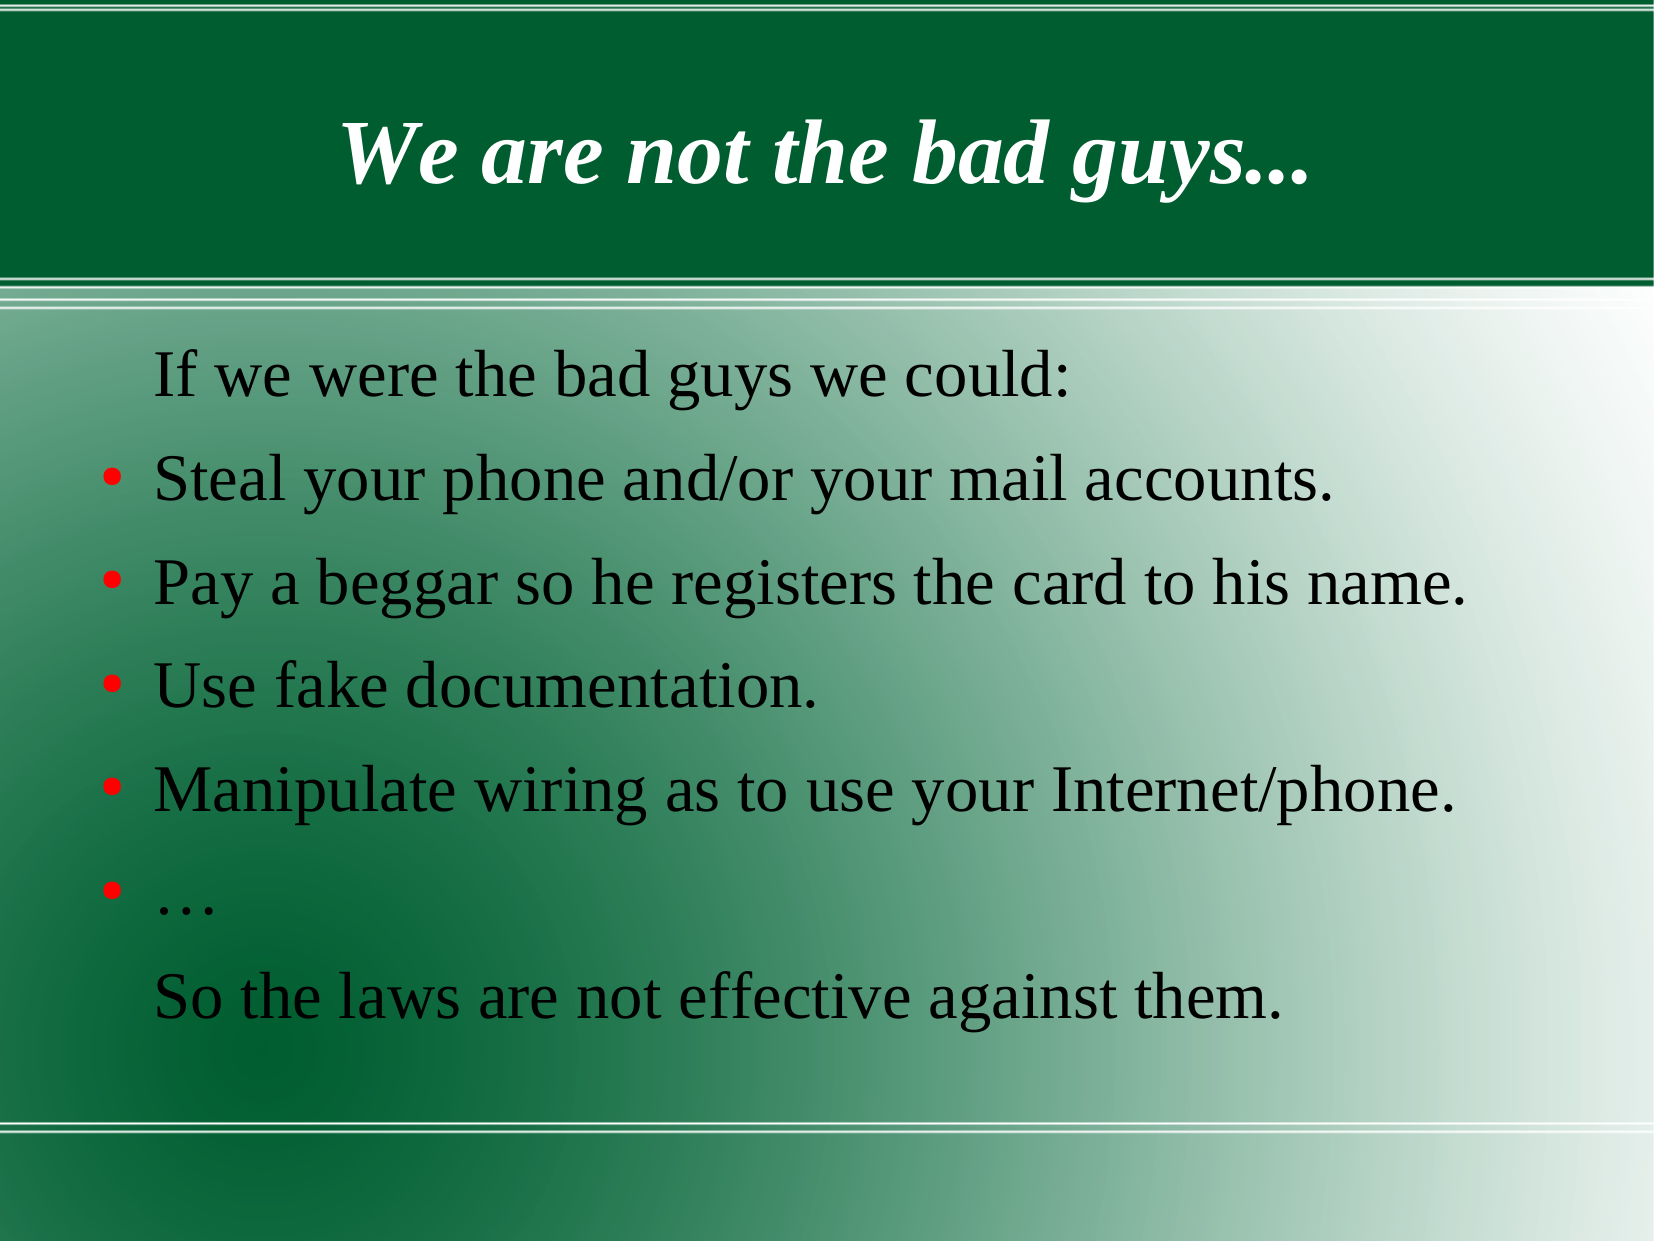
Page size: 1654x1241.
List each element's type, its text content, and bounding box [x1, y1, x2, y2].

picture [0, 0, 1654, 1241]
title We are not the bad guys... [82, 49, 1571, 257]
list If we were the bad guys we could: Steal your phone and/or your mail accounts. Pay a beggar so he registers the card to his name. Use fake documentation. Manipulate wiring as to use your Internet/phone. … So the laws are not effective against them. [82, 337, 1571, 1057]
